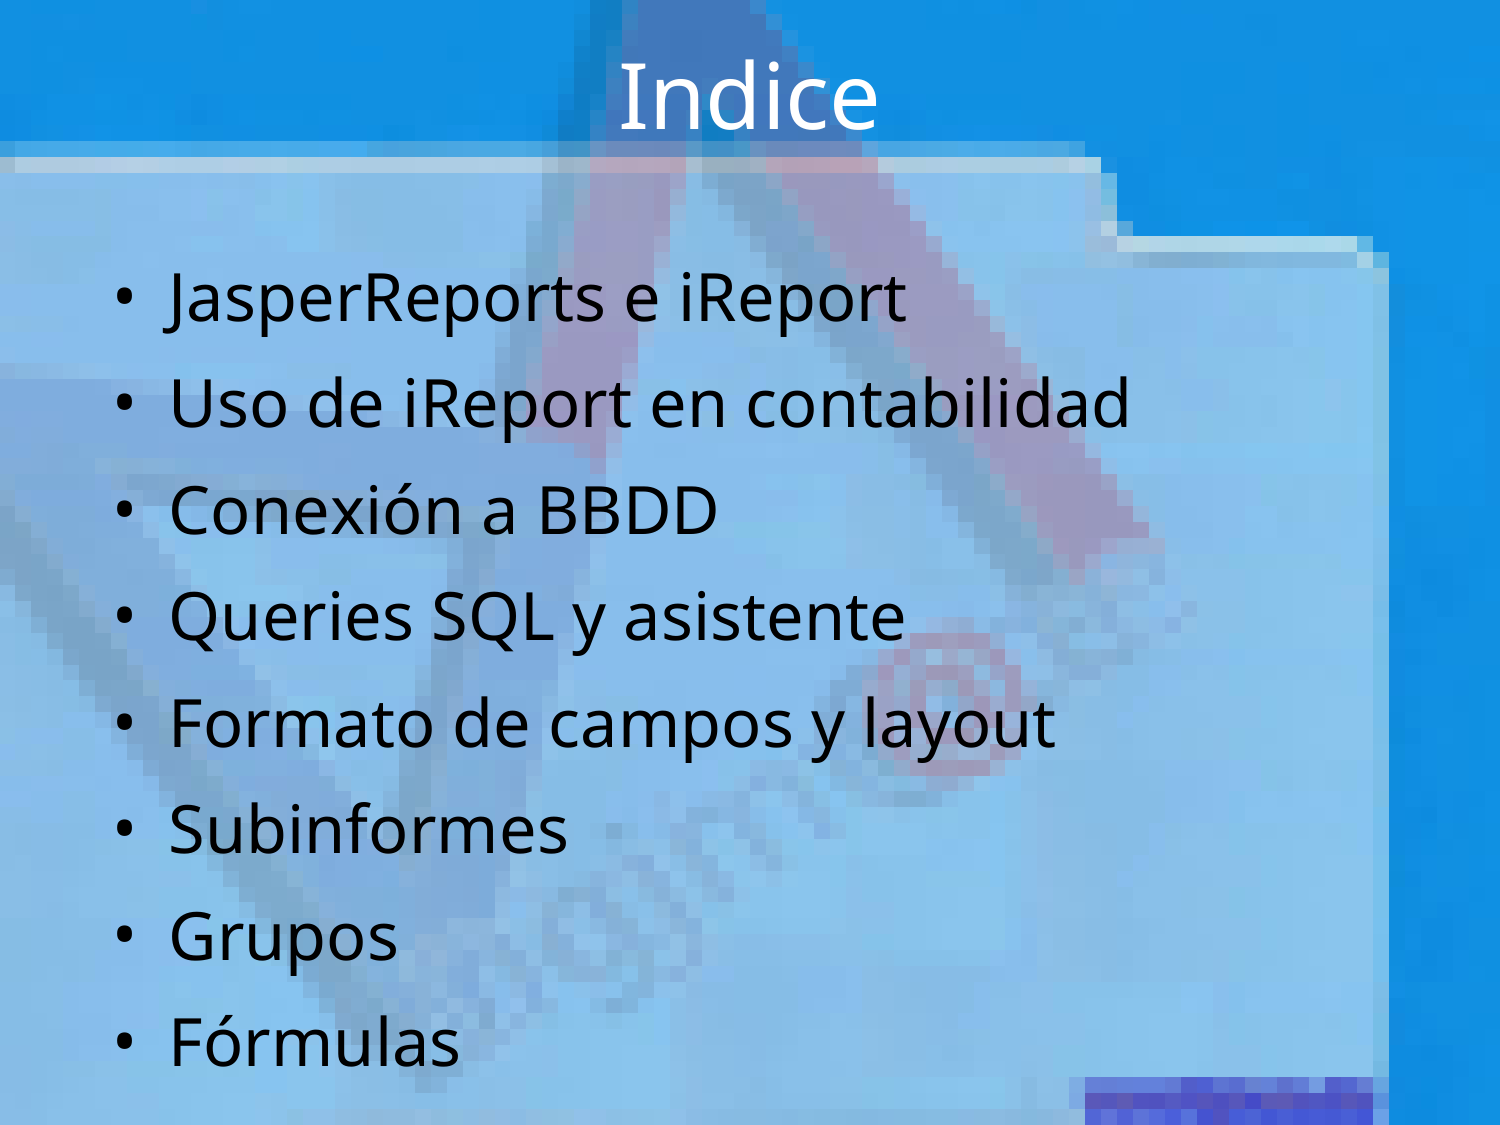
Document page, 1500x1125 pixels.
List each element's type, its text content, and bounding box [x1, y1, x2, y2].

picture [0, 0, 1500, 1125]
list JasperReports e iReport Uso de iReport en contabilidad Conexión a BBDD Queries SQL y asistente Formato de campos y layout Subinformes Grupos Fórmulas [112, 249, 1388, 1010]
title Indice [112, 37, 1388, 151]
